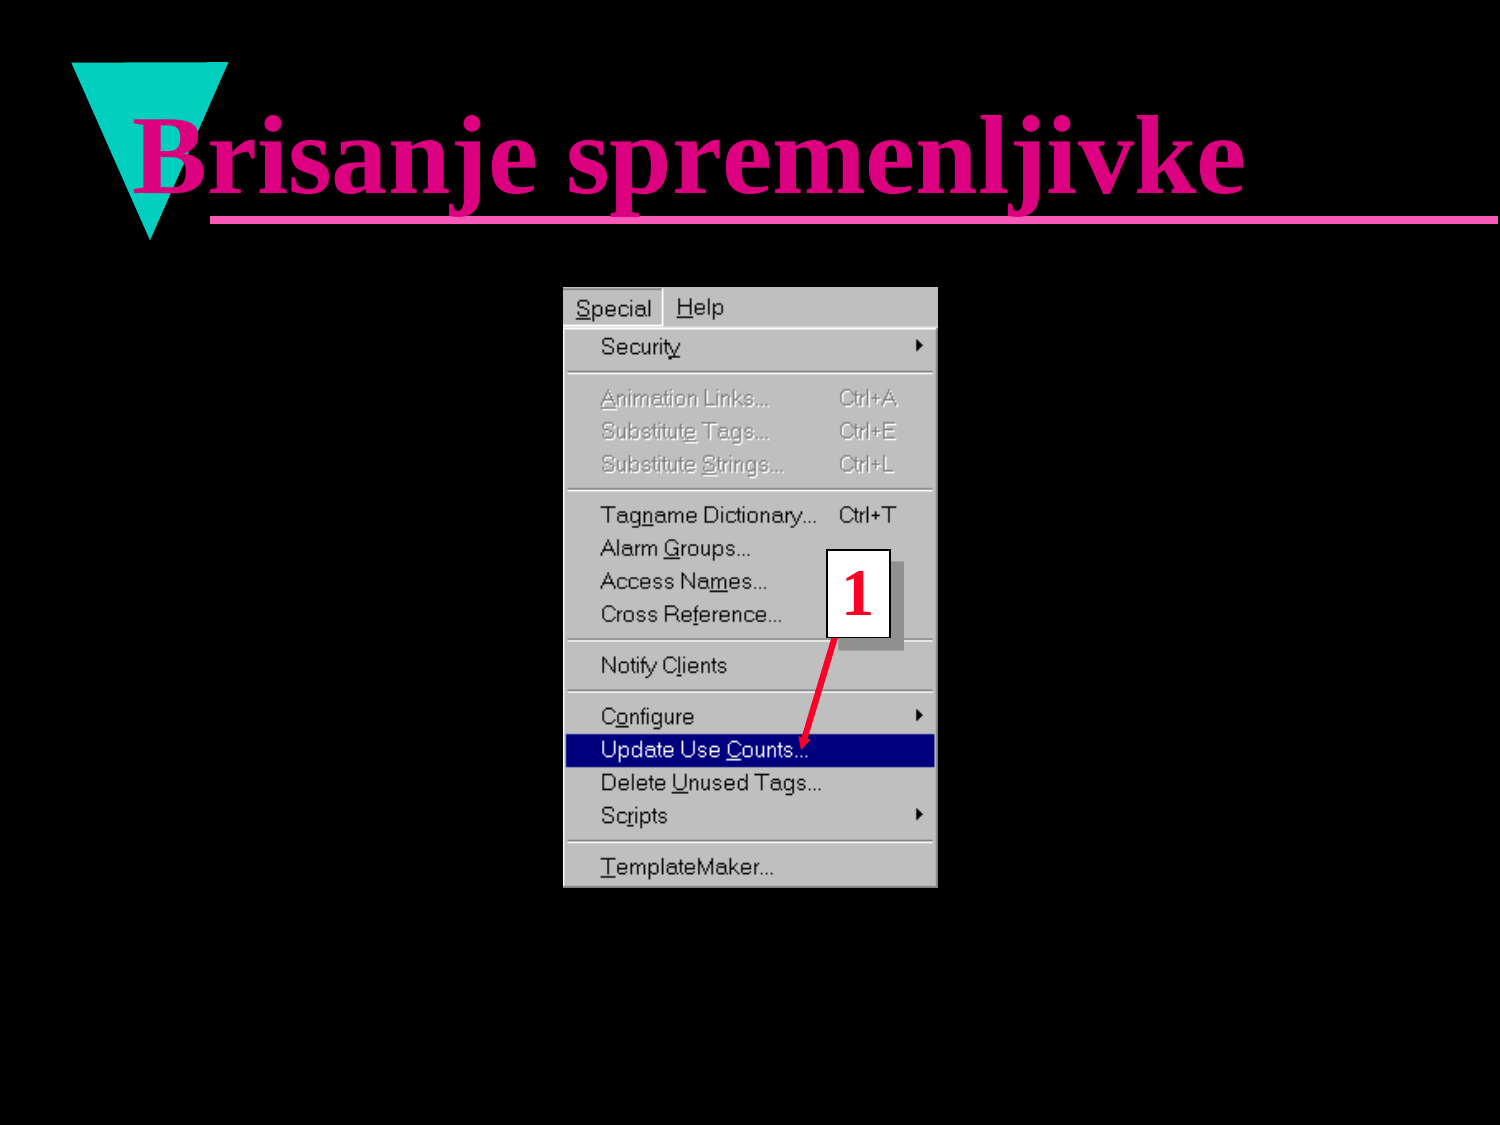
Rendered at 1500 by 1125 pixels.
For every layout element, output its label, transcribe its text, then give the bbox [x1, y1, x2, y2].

chart [563, 287, 938, 888]
text_box 1 [826, 549, 891, 638]
title Brisanje spremenljivke [117, 63, 1500, 251]
